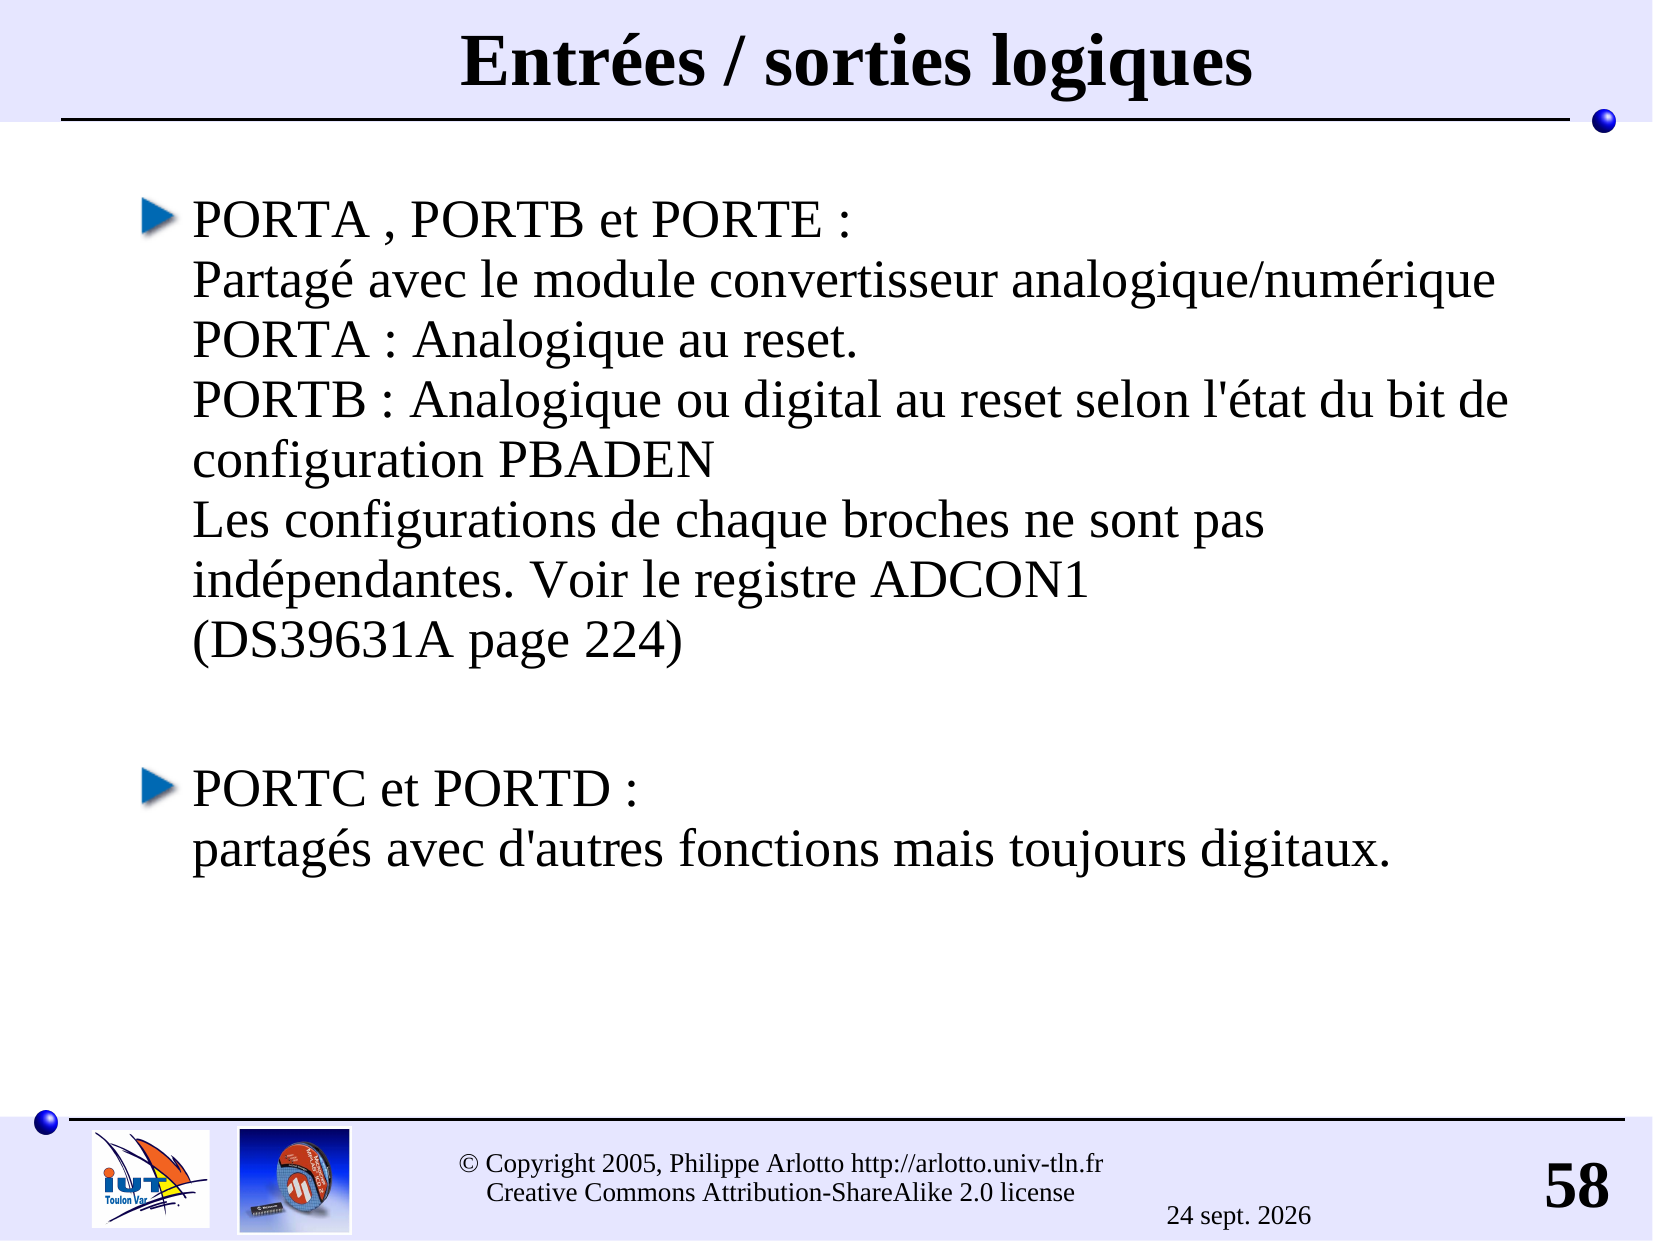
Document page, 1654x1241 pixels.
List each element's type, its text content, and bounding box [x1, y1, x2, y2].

title Entrées / sorties logiques [95, 11, 1585, 110]
picture [237, 1126, 352, 1235]
list PORTA , PORTB et PORTE : Partagé avec le module convertisseur analogique/numérique PORTA : Analogique au reset. PORTB : Analogique ou digital au reset selon l'état du bit de configuration PBADEN Les configurations de chaque broches ne sont pas indépendantes. Voir le registre ADCON1 (DS39631A page 224) PORTC et PORTD : partagés avec d'autres fonctions mais toujours digitaux. [121, 188, 1534, 1039]
